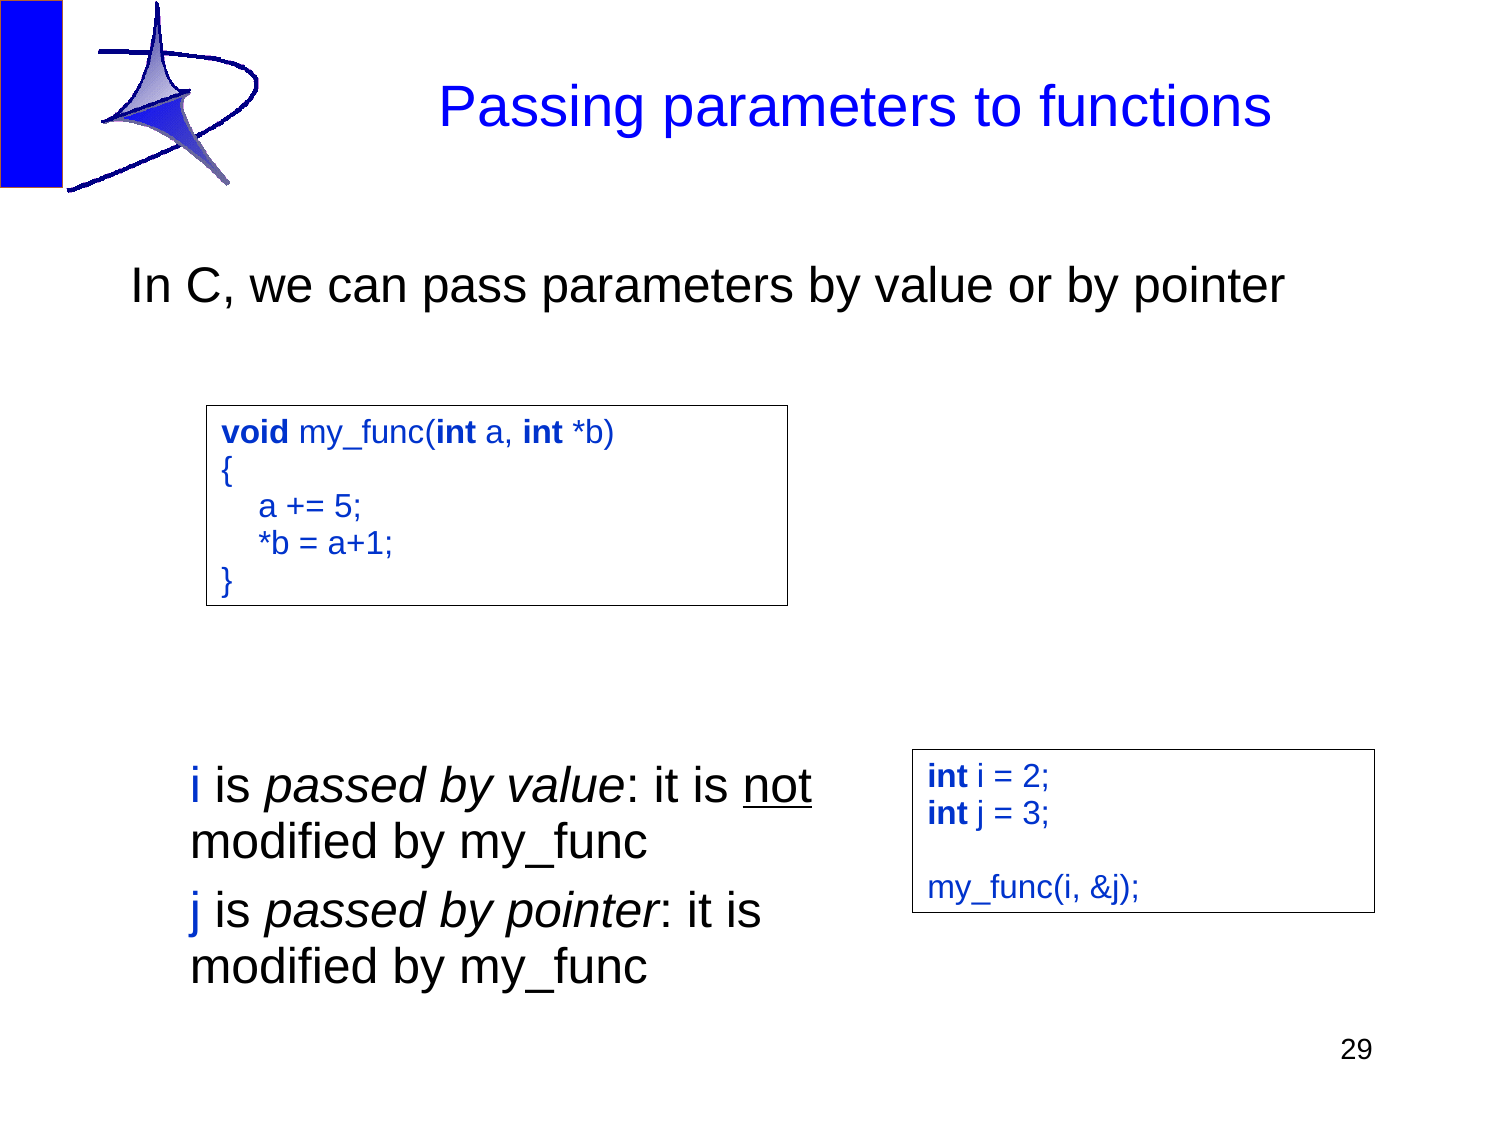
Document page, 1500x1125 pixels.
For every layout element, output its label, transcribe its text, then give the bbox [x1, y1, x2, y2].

text_box int i = 2; int j = 3; my_func(i, &j); [912, 749, 1375, 913]
title Passing parameters to functions [262, 24, 1450, 188]
list In C, we can pass parameters by value or by pointer [112, 249, 1450, 389]
text_box void my_func(int a, int *b) { a += 5; *b = a+1; } [206, 405, 788, 606]
text_box j is passed by pointer: it is modified by my_func [174, 874, 925, 1050]
text_box i is passed by value: it is not modified by my_func [174, 749, 912, 874]
picture [62, 0, 263, 197]
